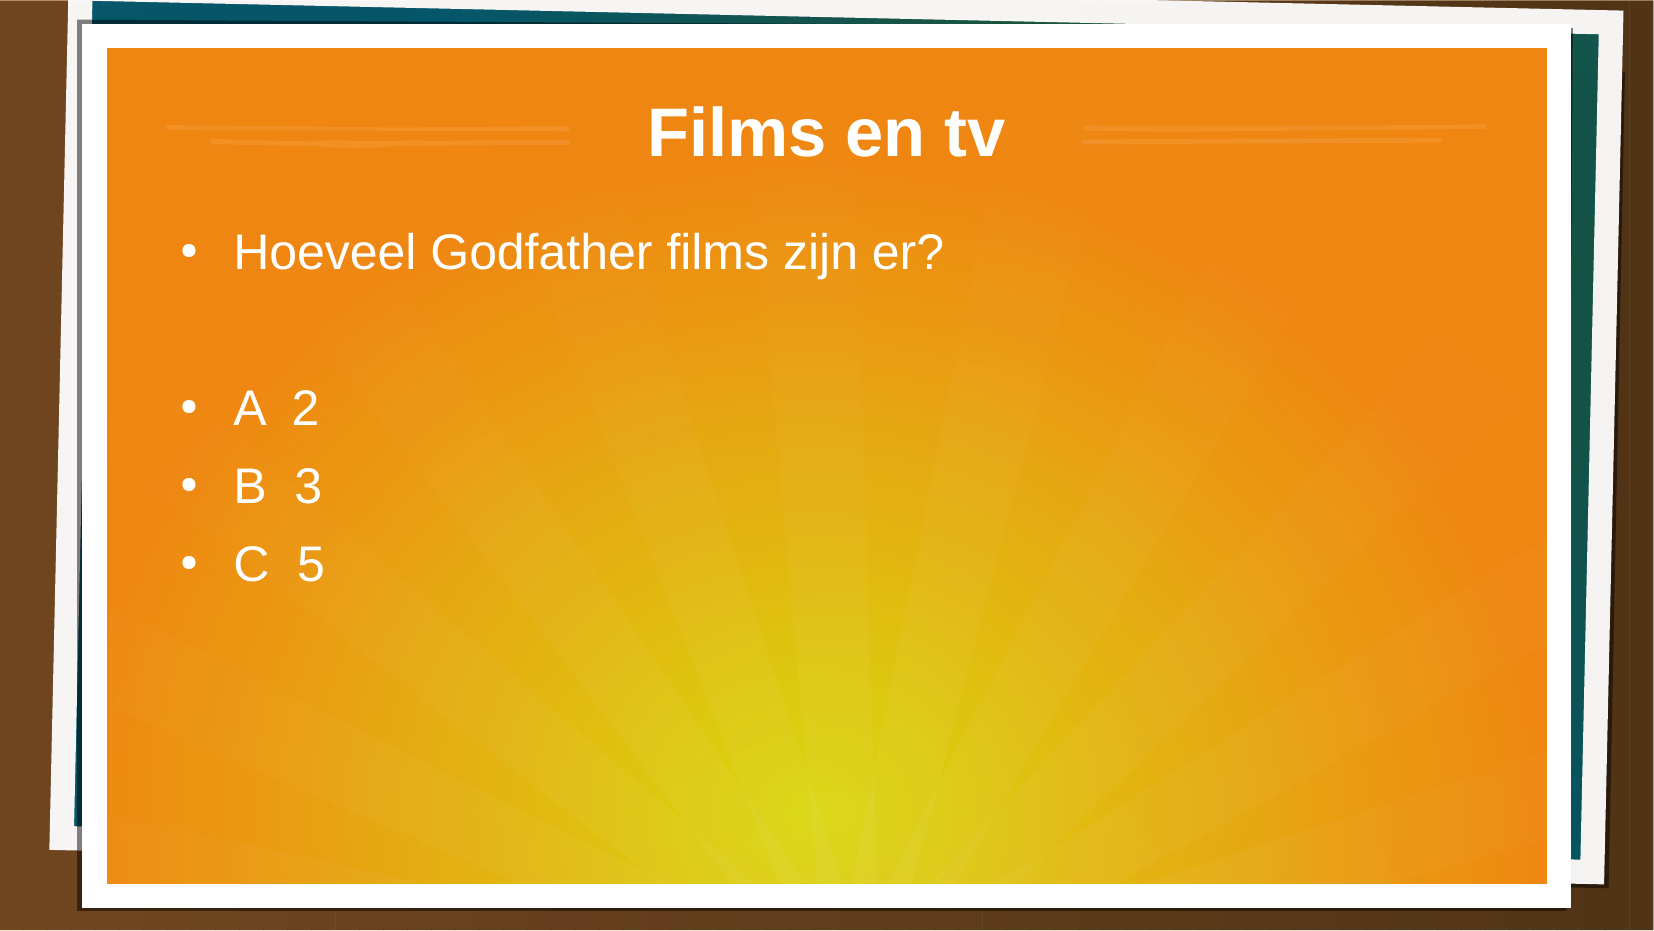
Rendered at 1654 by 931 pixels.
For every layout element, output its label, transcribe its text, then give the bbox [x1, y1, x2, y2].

title Films en tv [566, 59, 1087, 207]
list Hoeveel Godfather films zijn er? A 2 B 3 C 5 [162, 224, 1492, 815]
